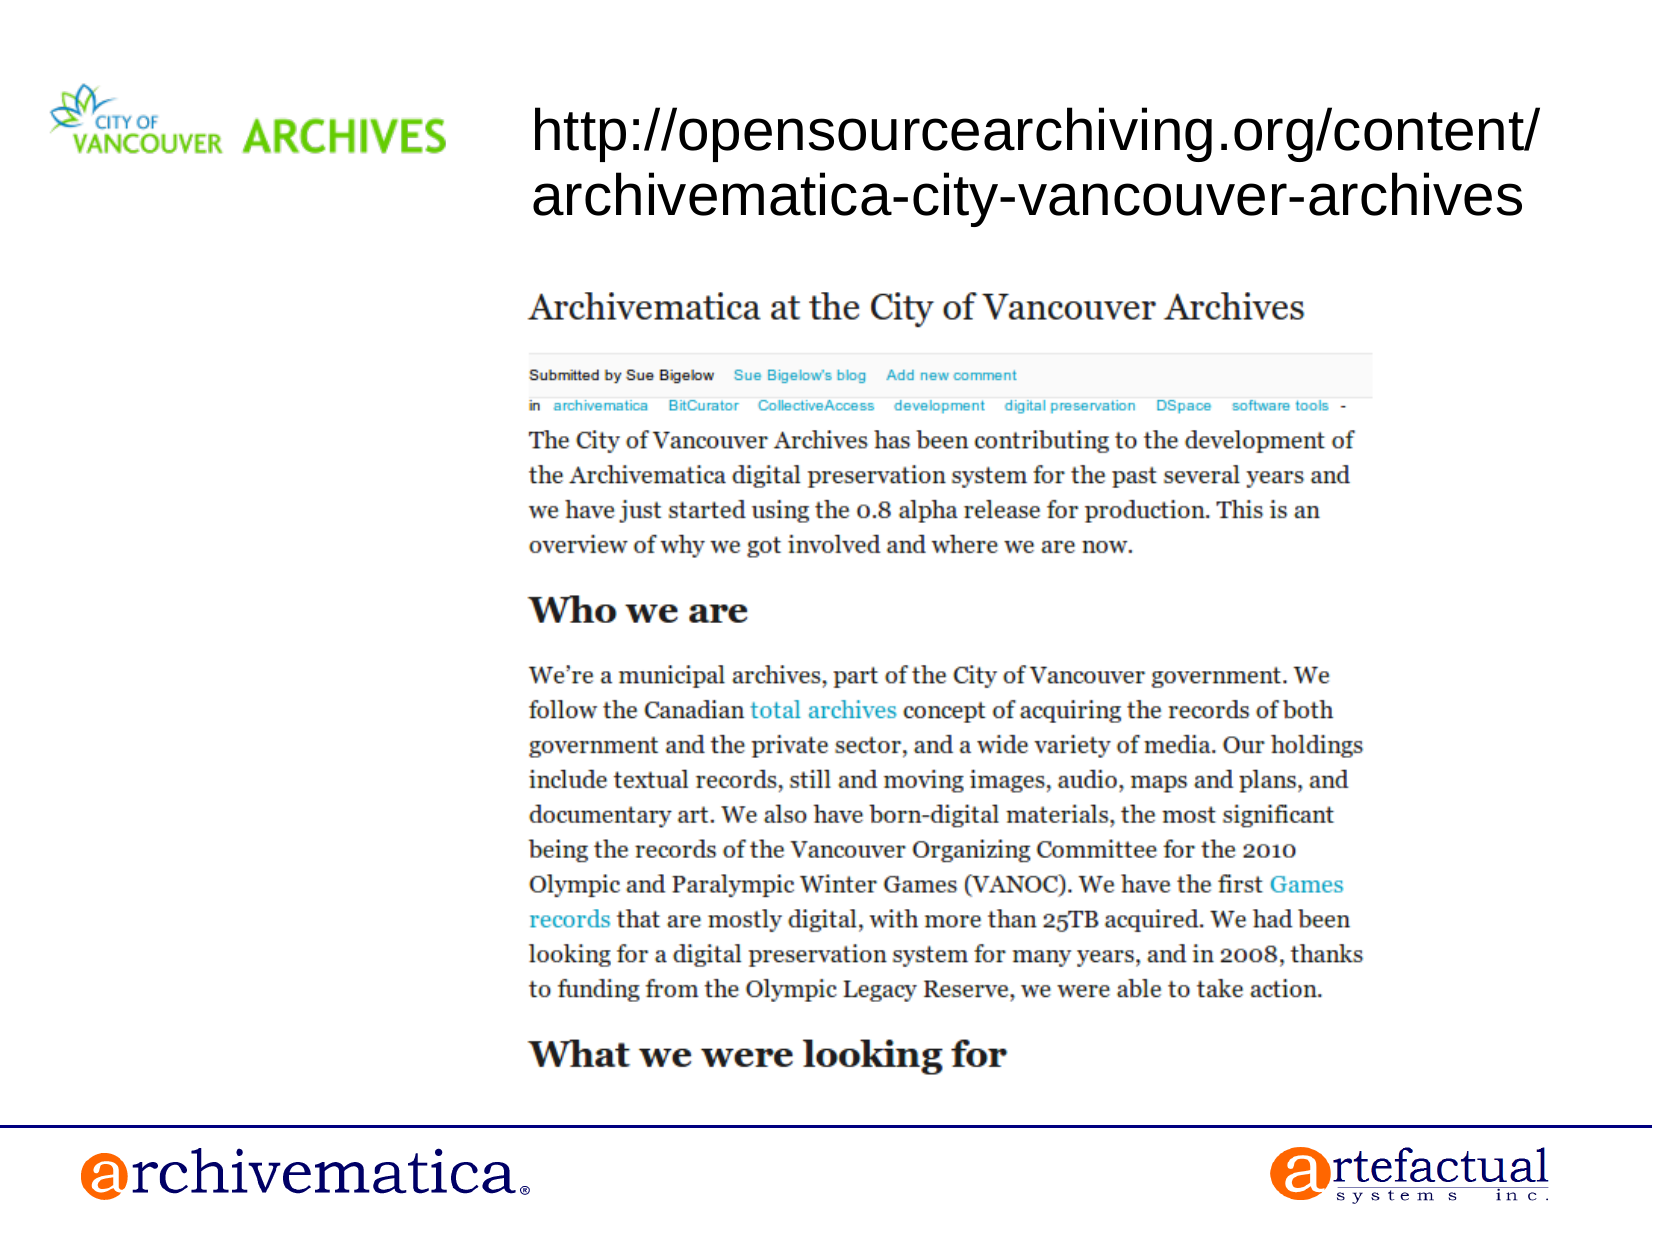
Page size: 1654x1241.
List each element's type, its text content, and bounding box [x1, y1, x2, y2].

picture [81, 1133, 531, 1216]
picture [1263, 1139, 1560, 1211]
picture [35, 64, 461, 172]
picture [508, 291, 1394, 1099]
title http://opensourcearchiving.org/content/ archivematica-city-vancouver-archives [531, 59, 1654, 267]
